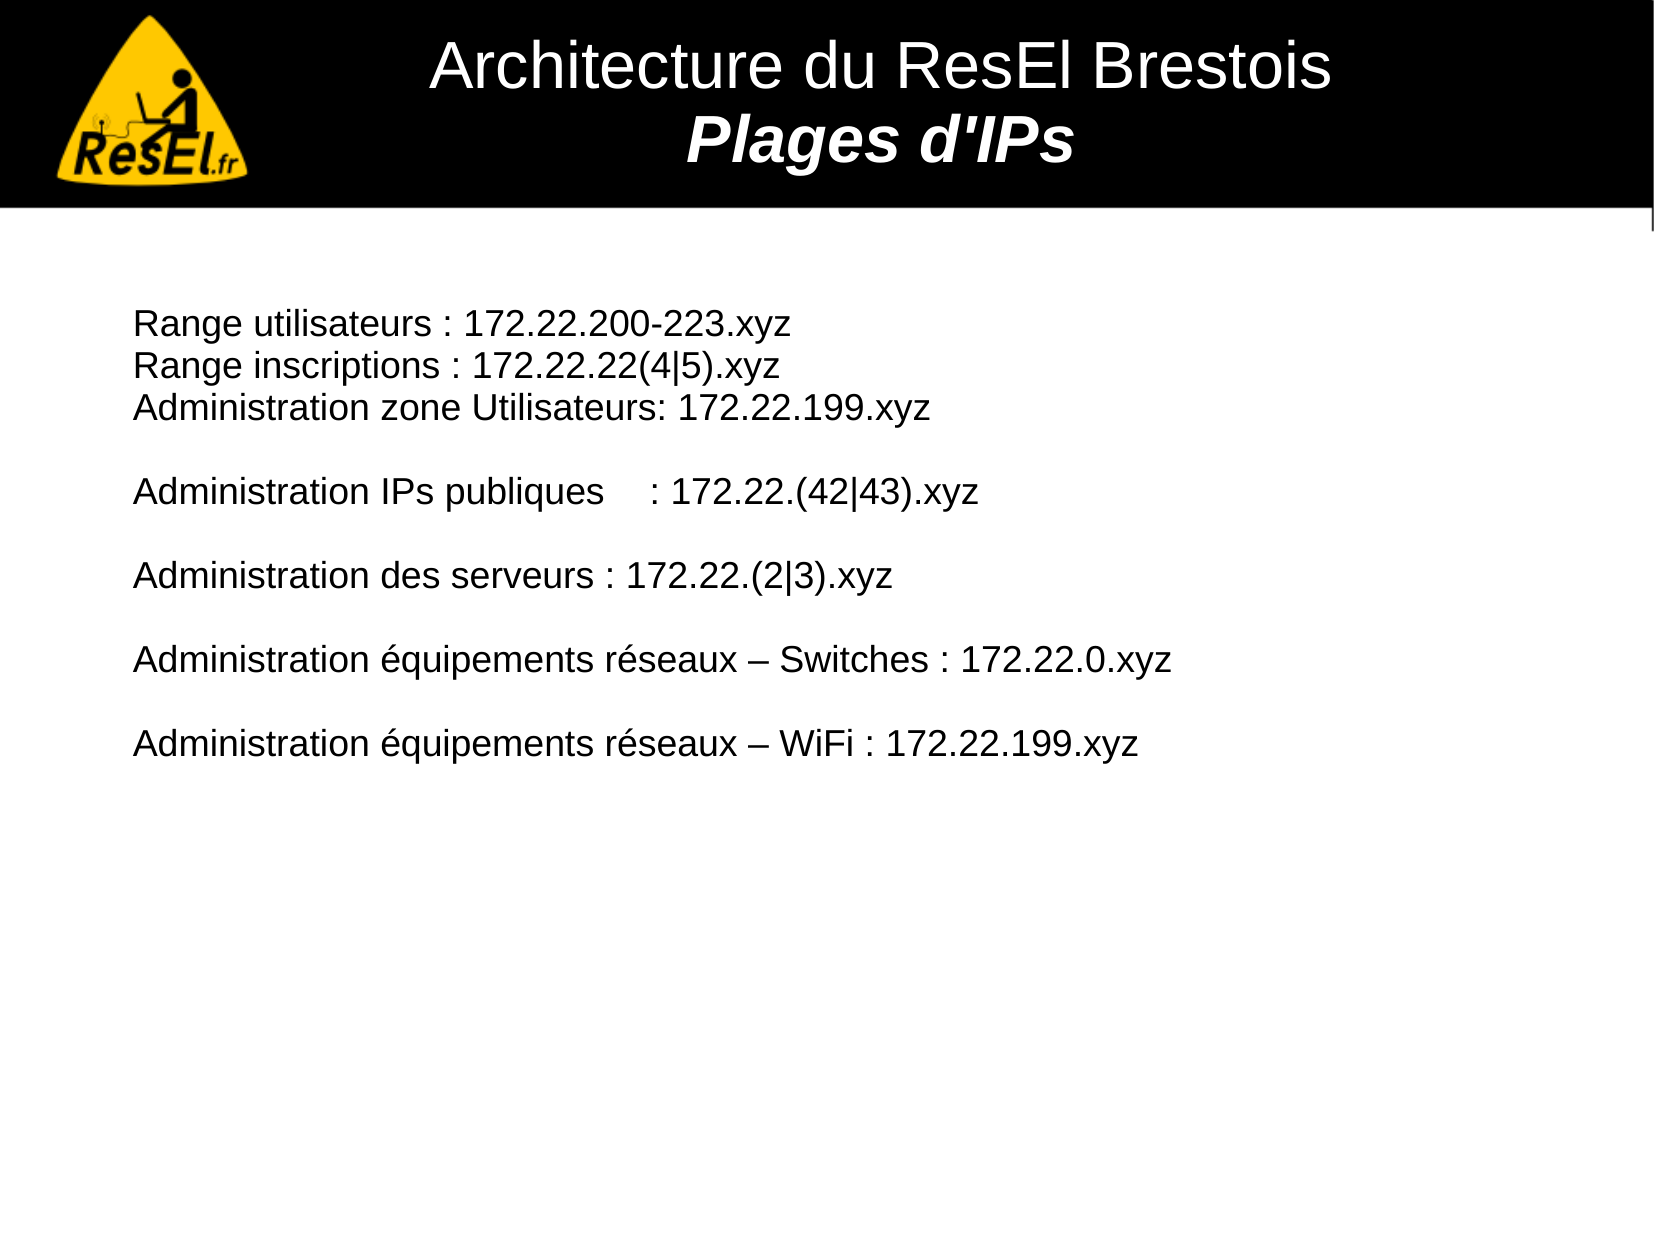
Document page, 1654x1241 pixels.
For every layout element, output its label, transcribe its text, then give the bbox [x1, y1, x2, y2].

text_box Architecture du ResEl Brestois Plages d'IPs [413, 27, 1350, 178]
picture [0, 0, 1654, 1241]
text_box Range utilisateurs : 172.22.200-223.xyz Range inscriptions : 172.22.22(4|5).xyz Administration zone Utilisateurs: 172.22.199.xyz Administration IPs publiques : 172.22.(42|43).xyz Administration des serveurs : 172.22.(2|3).xyz Administration équipements réseaux – Switches : 172.22.0.xyz Administration équipements réseaux – WiFi : 172.22.199.xyz [118, 295, 1388, 898]
